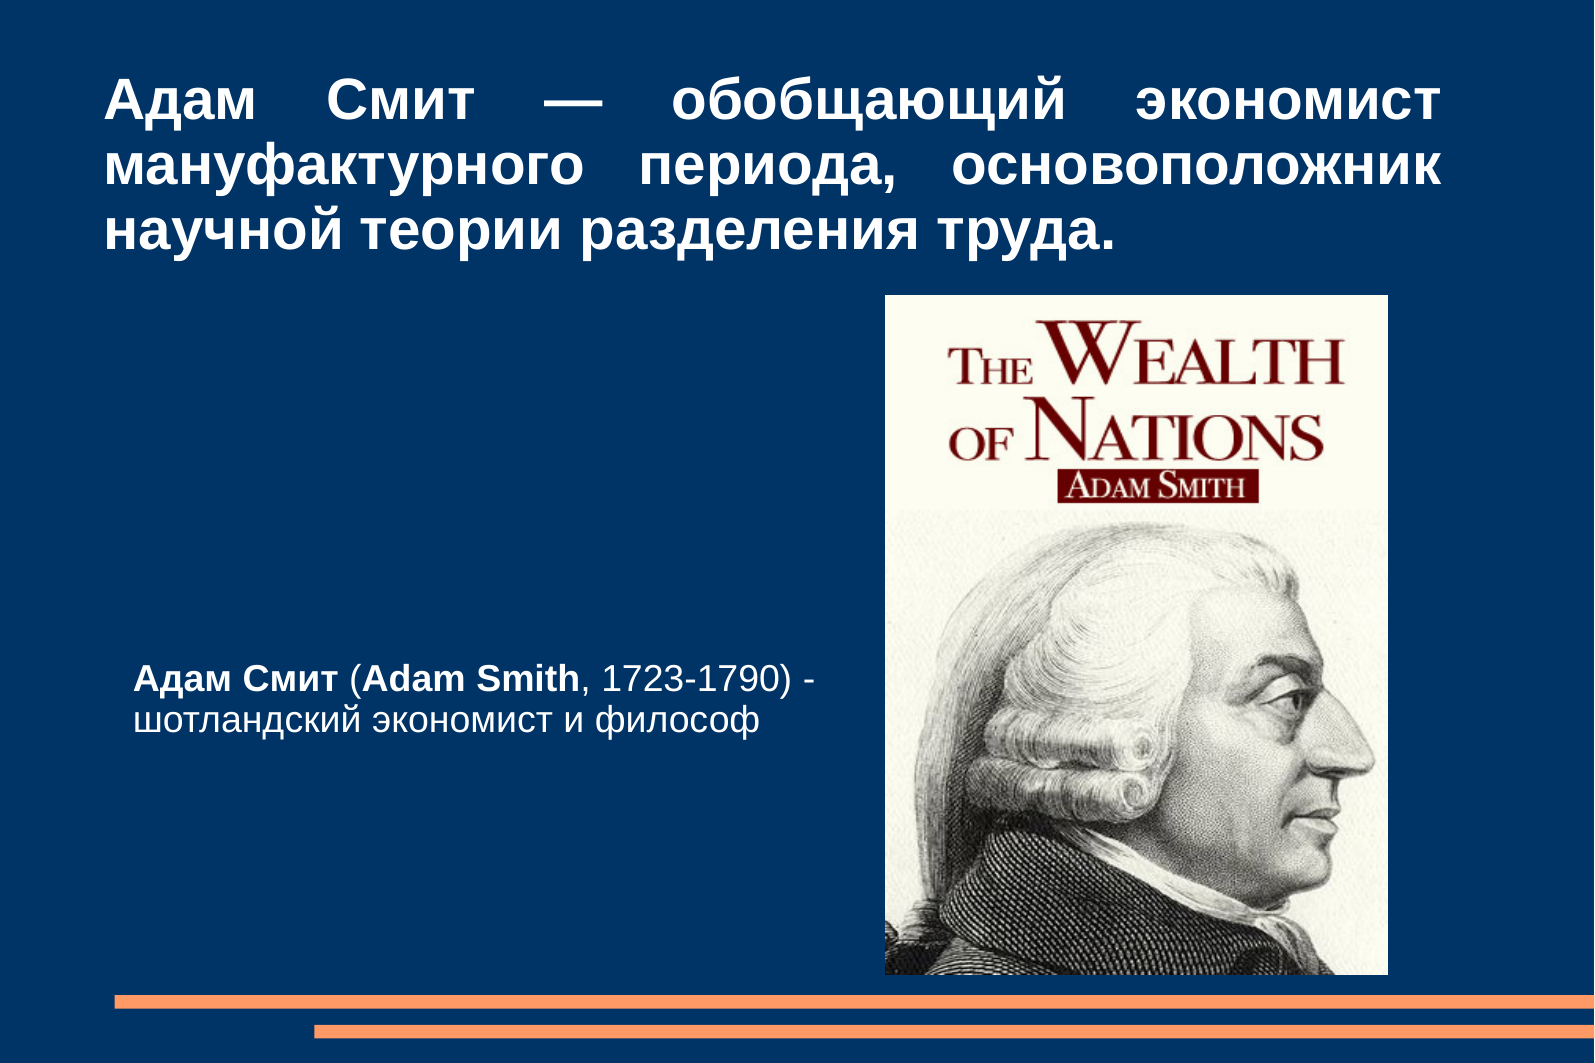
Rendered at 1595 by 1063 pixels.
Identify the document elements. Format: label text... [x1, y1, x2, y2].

picture [885, 295, 1388, 975]
text_box Адам Смит — обобщающий экономист мануфактурного периода, основоположник научной теории разделения труда. [88, 59, 1458, 274]
text_box Адам Смит (Adam Smith, 1723-1790) - шотландский экономист и философ [118, 649, 857, 931]
